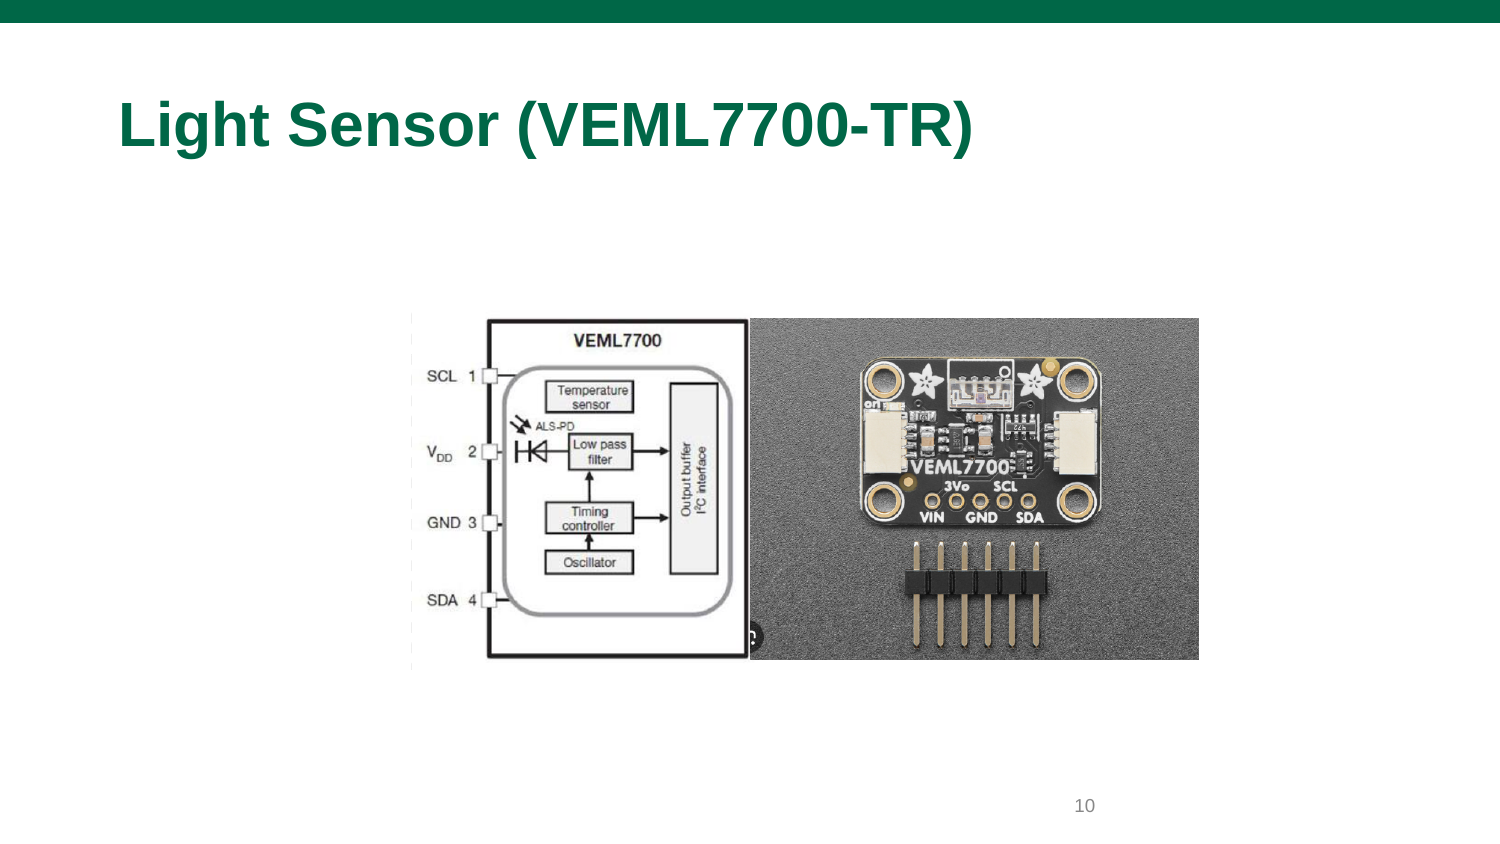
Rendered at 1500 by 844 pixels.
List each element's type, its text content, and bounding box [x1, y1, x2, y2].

slide_number [1059, 782, 1397, 827]
picture [411, 306, 1199, 670]
title Light Sensor (VEML7700-TR) [103, 44, 1397, 209]
